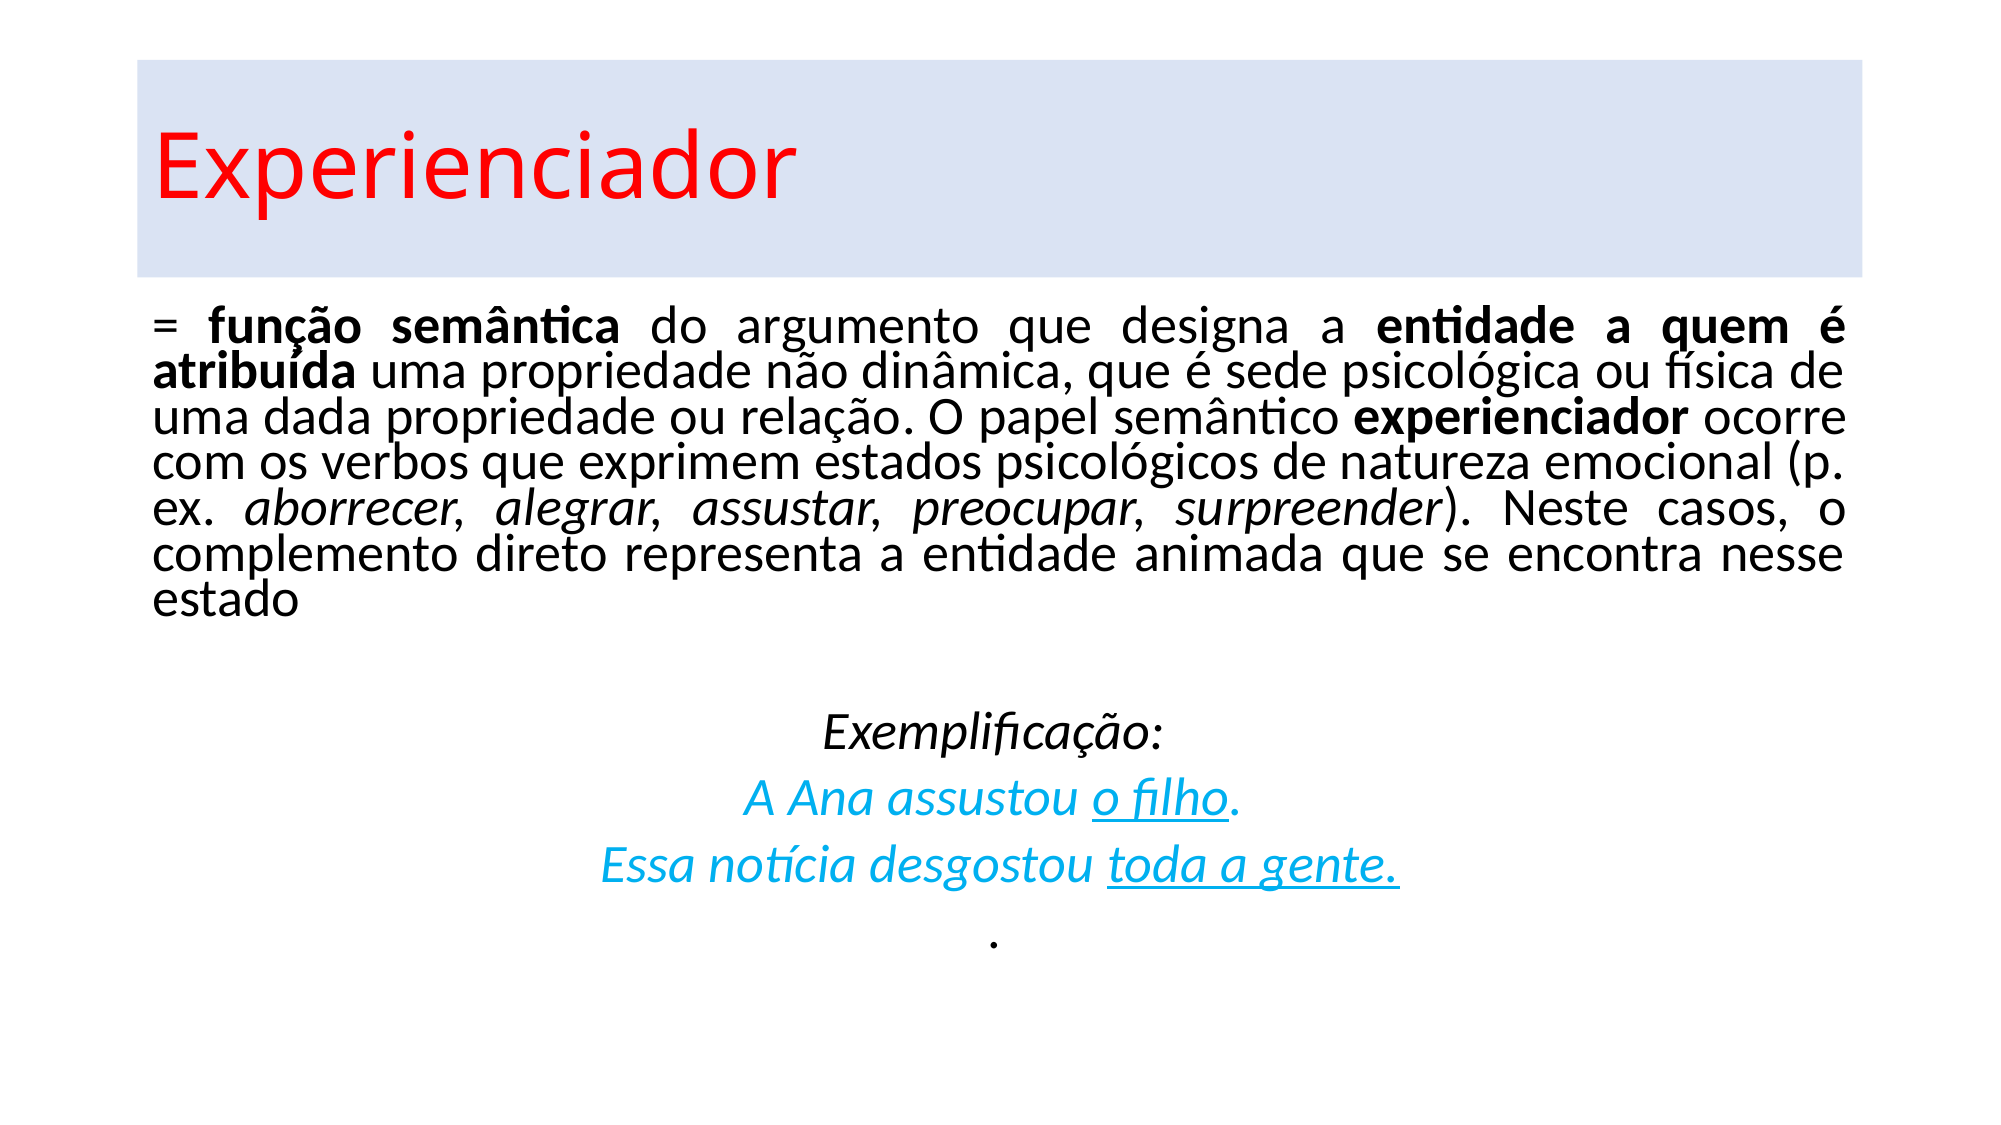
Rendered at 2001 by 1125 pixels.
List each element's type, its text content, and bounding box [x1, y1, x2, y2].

list = função semântica do argumento que designa a entidade a quem é atribuída uma propriedade não dinâmica, que é sede psicológica ou física de uma dada propriedade ou relação. O papel semântico experienciador ocorre com os verbos que exprimem estados psicológicos de natureza emocional (p. ex. aborrecer, alegrar, assustar, preocupar, surpreender). Neste casos, o complemento direto representa a entidade animada que se encontra nesse estado Exemplificação: A Ana assustou o filho. Essa notícia desgostou toda a gente. . [137, 299, 1863, 1014]
title Experienciador [137, 59, 1863, 278]
